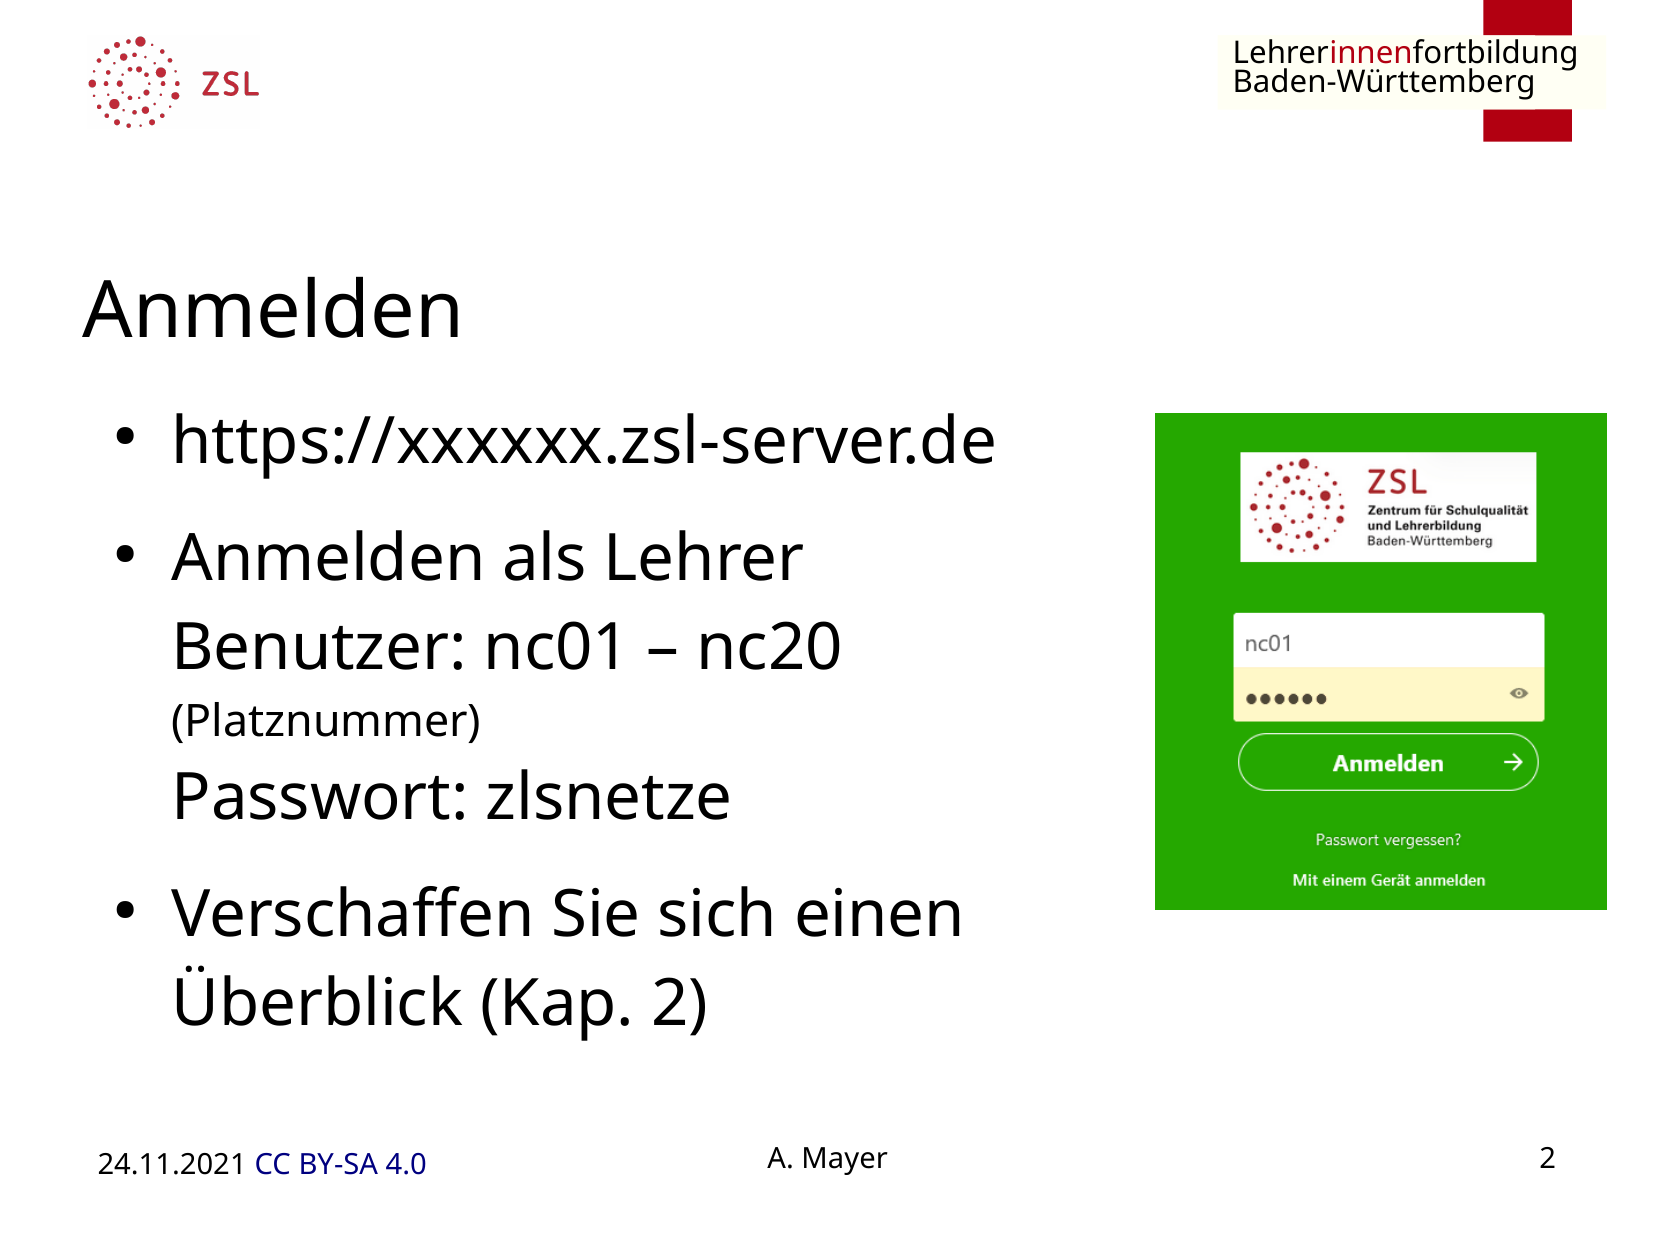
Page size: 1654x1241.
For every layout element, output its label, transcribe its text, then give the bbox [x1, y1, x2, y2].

picture [87, 35, 260, 129]
picture [1155, 413, 1607, 910]
list https://xxxxxx.zsl-server.de Anmelden als Lehrer Benutzer: nc01 – nc20 (Platznummer) Passwort: zlsnetze Verschaffen Sie sich einen Überblick (Kap. 2) [82, 393, 1087, 1051]
title Anmelden [82, 255, 1571, 359]
